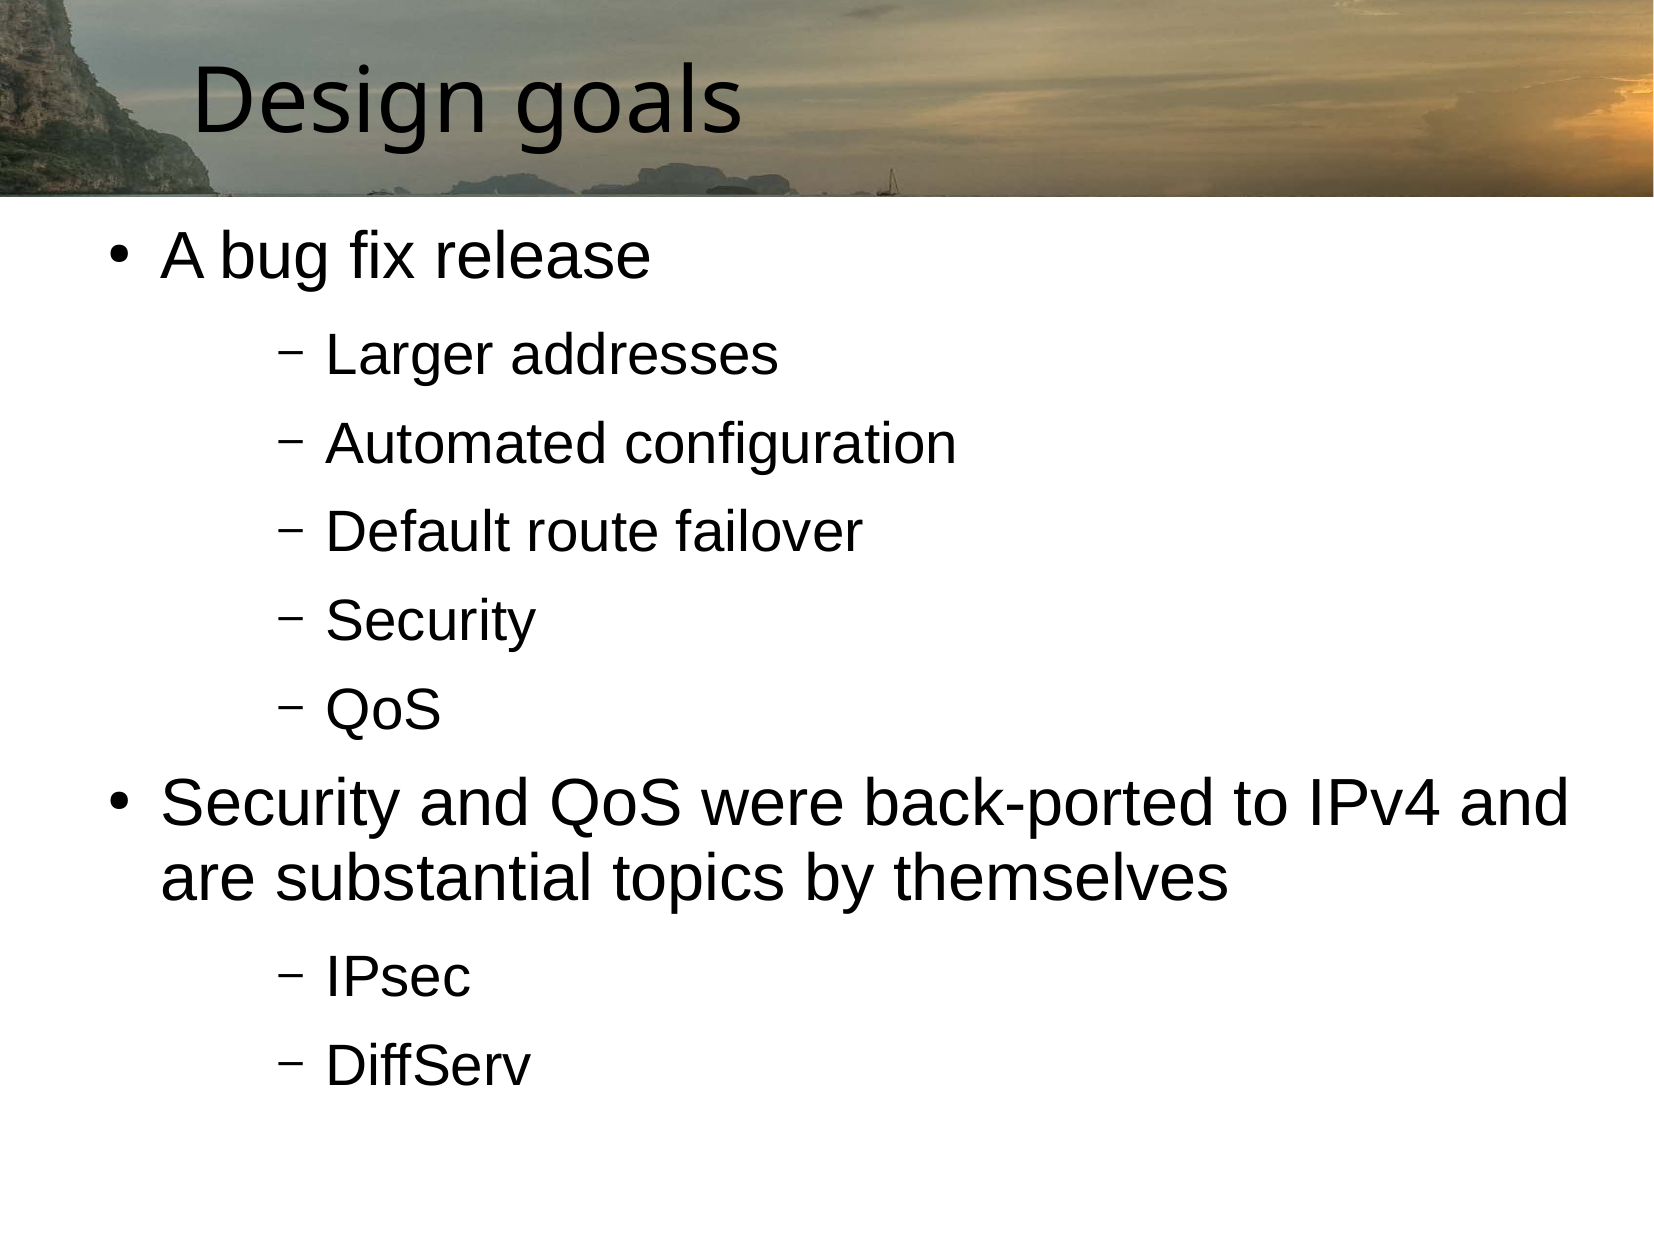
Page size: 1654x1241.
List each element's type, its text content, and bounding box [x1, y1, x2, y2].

list A bug fix release Larger addresses Automated configuration Default route failover Security QoS Security and QoS were back-ported to IPv4 and are substantial topics by themselves IPsec DiffServ [89, 217, 1578, 1226]
title Design goals [190, 0, 1571, 194]
picture [0, 0, 1654, 197]
